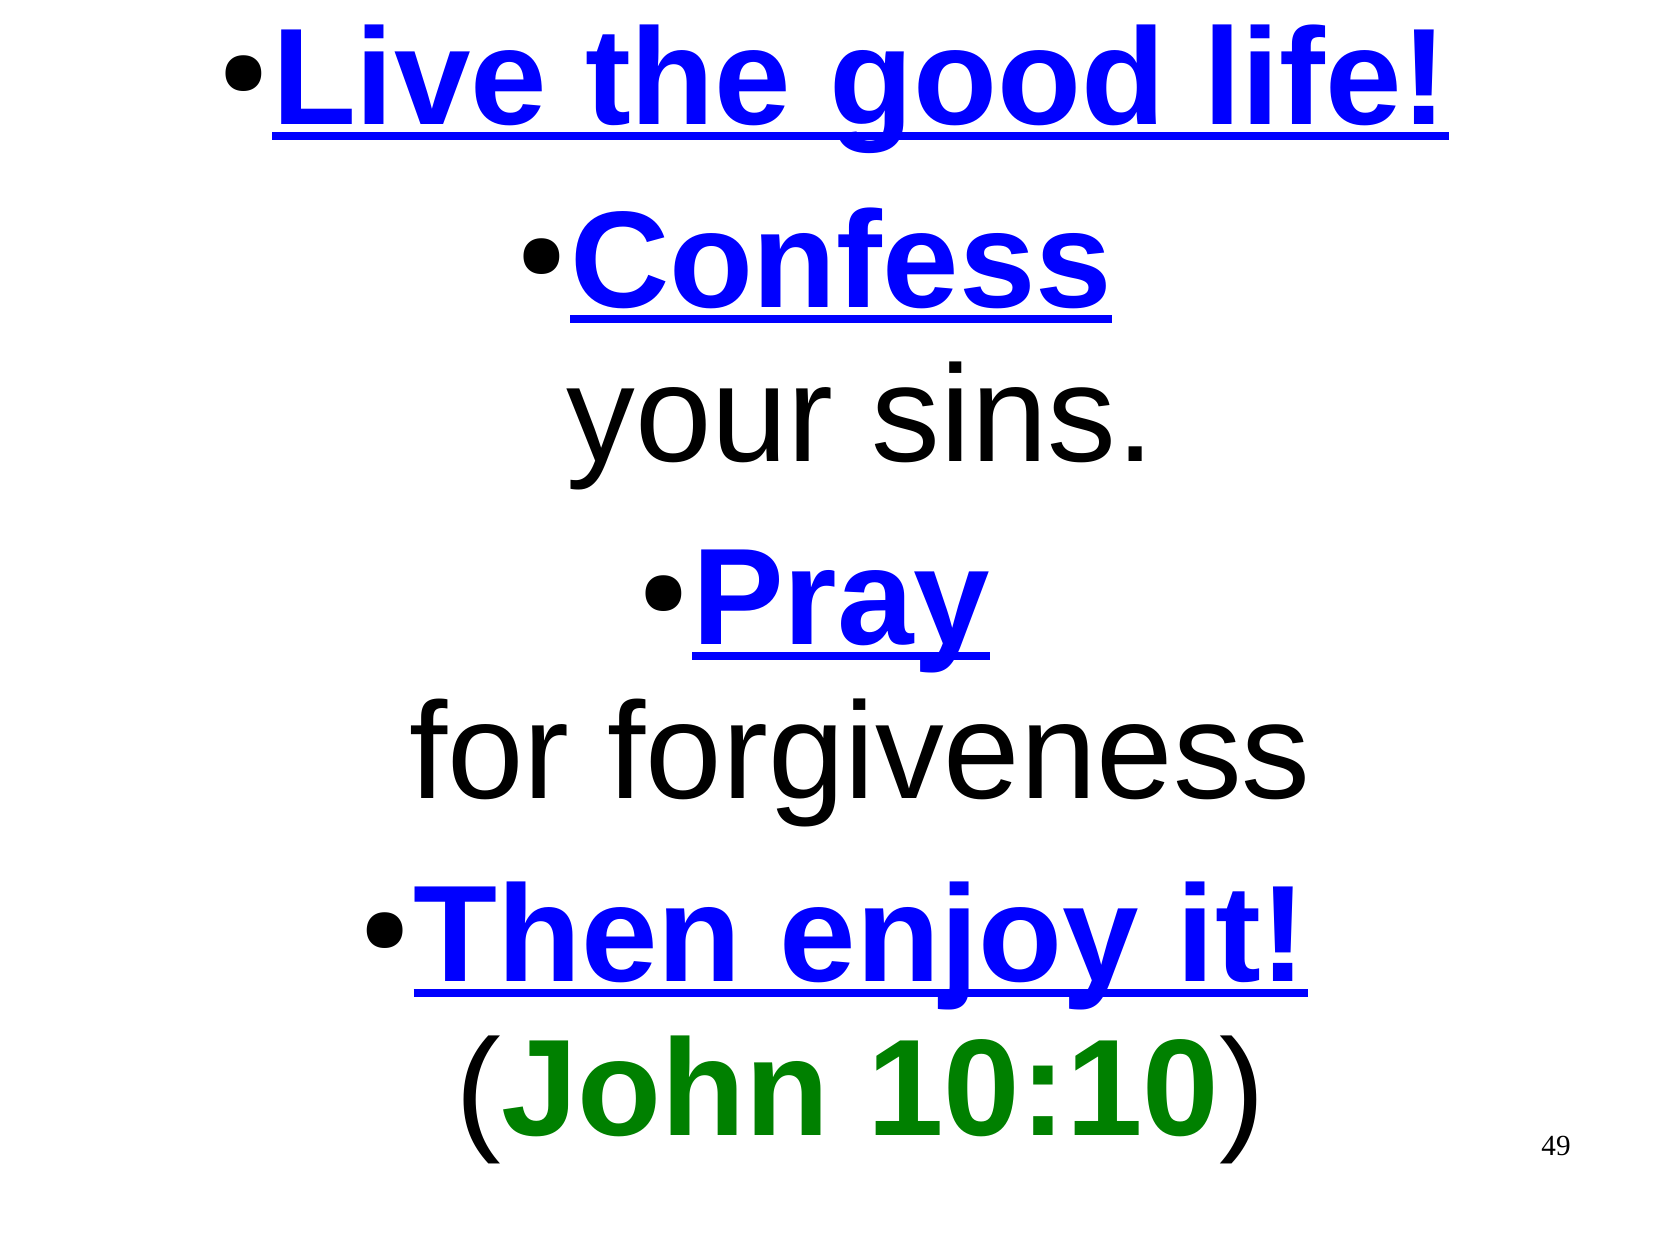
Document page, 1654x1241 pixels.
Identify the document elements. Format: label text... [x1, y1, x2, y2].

list Live the good life! Confess your sins. Pray for forgiveness Then enjoy it! (John 10:10) [0, 0, 1651, 1238]
